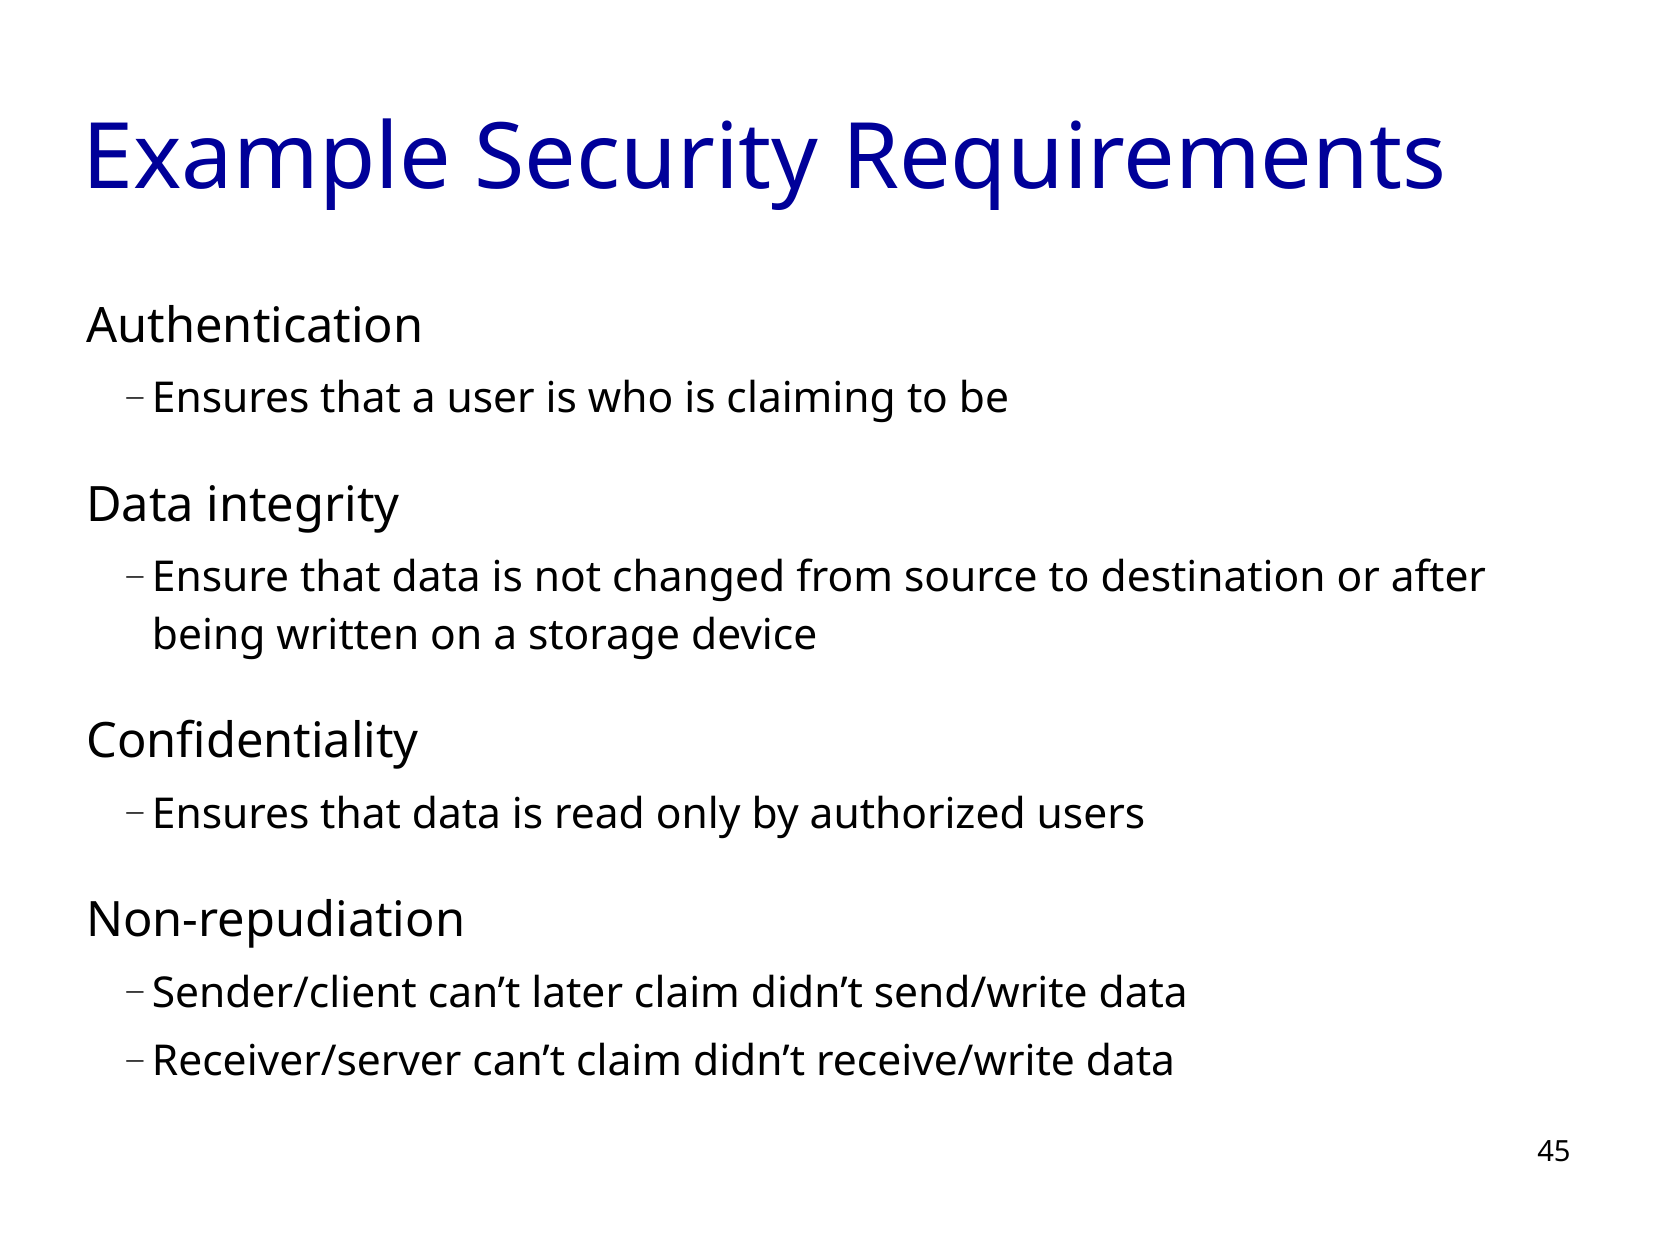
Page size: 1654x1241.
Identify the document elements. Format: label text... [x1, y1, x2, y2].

title Example Security Requirements [82, 49, 1571, 257]
list Authentication Ensures that a user is who is claiming to be Data integrity Ensure that data is not changed from source to destination or after being written on a storage device Confidentiality Ensures that data is read only by authorized users Non-repudiation Sender/client can’t later claim didn’t send/write data Receiver/server can’t claim didn’t receive/write data [60, 290, 1571, 1096]
